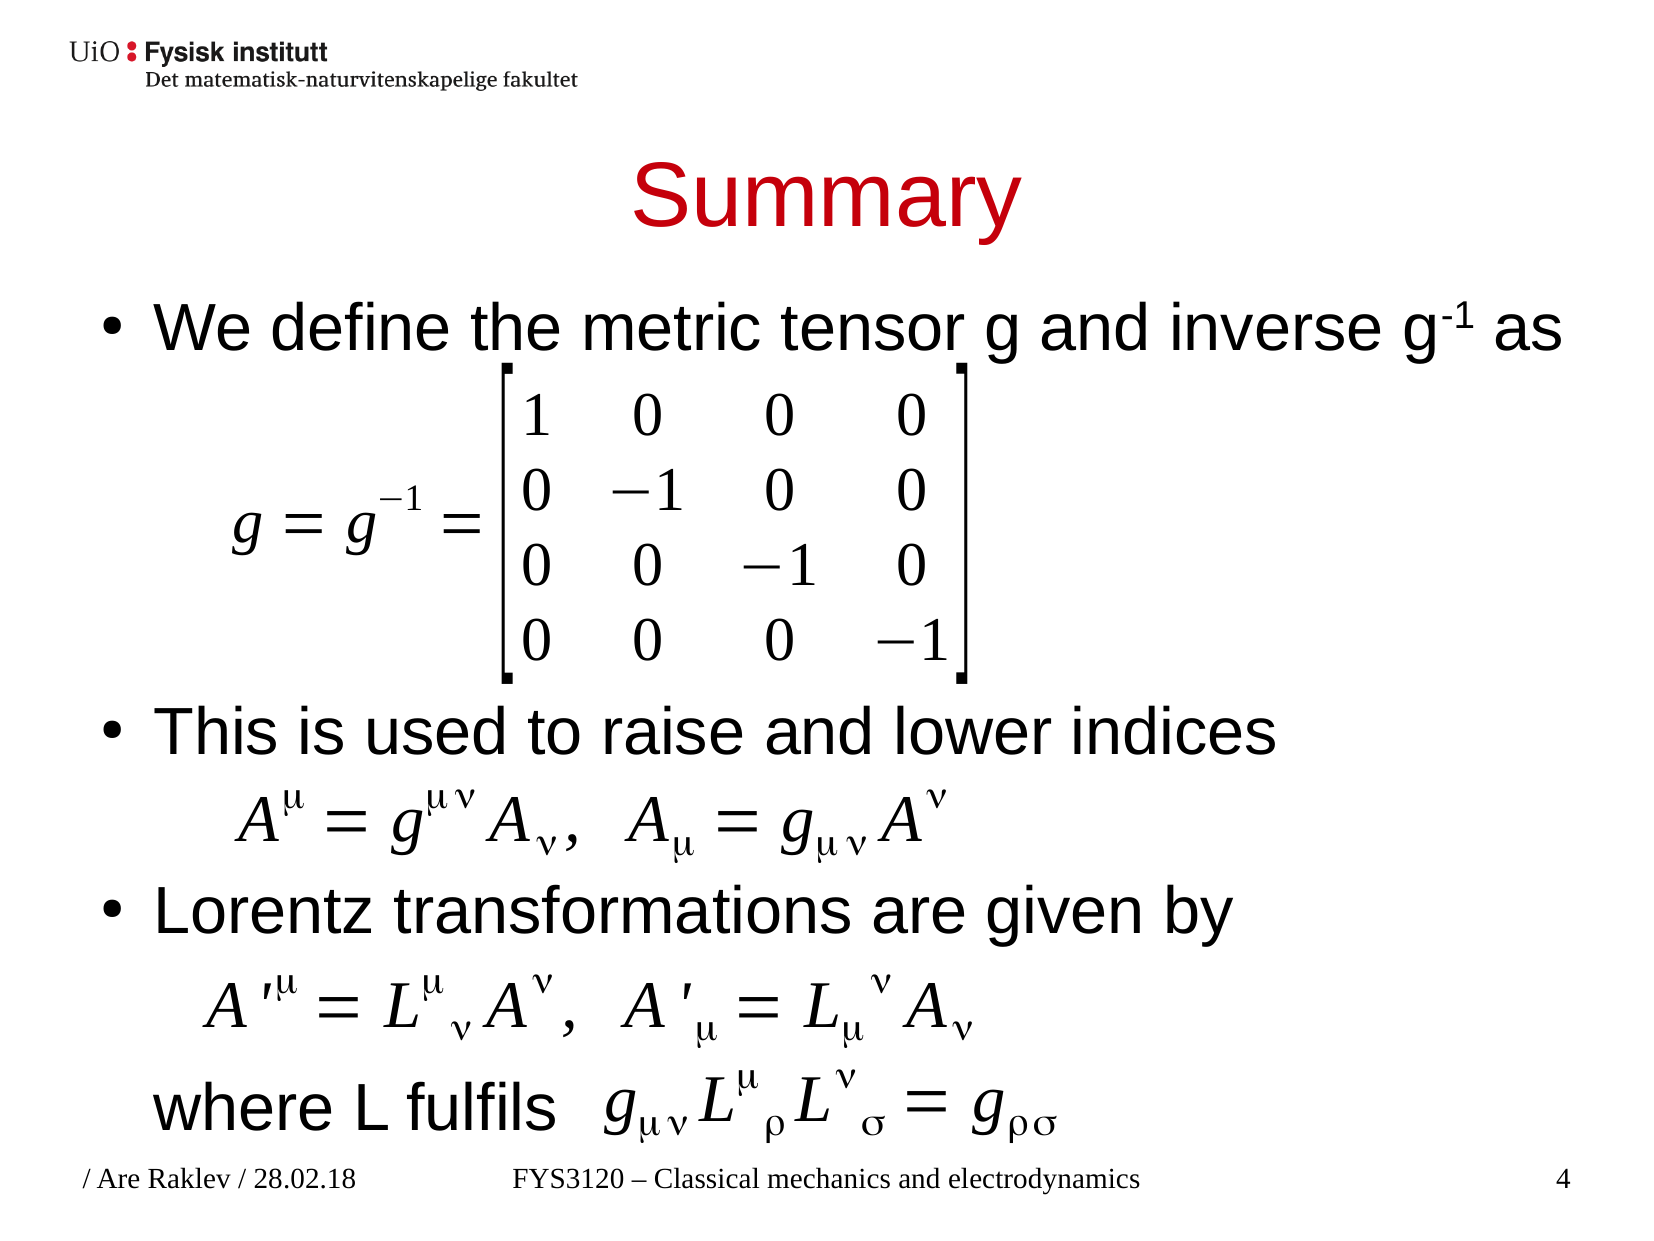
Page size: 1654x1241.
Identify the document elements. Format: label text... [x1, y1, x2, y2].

list We define the metric tensor g and inverse g-1 as This is used to raise and lower indices Lorentz transformations are given by where L fulfils [82, 290, 1571, 1147]
chart [224, 360, 979, 688]
picture [68, 37, 581, 93]
chart [225, 781, 955, 865]
chart [192, 967, 980, 1051]
title Summary [82, 90, 1571, 290]
chart [594, 1061, 1065, 1145]
